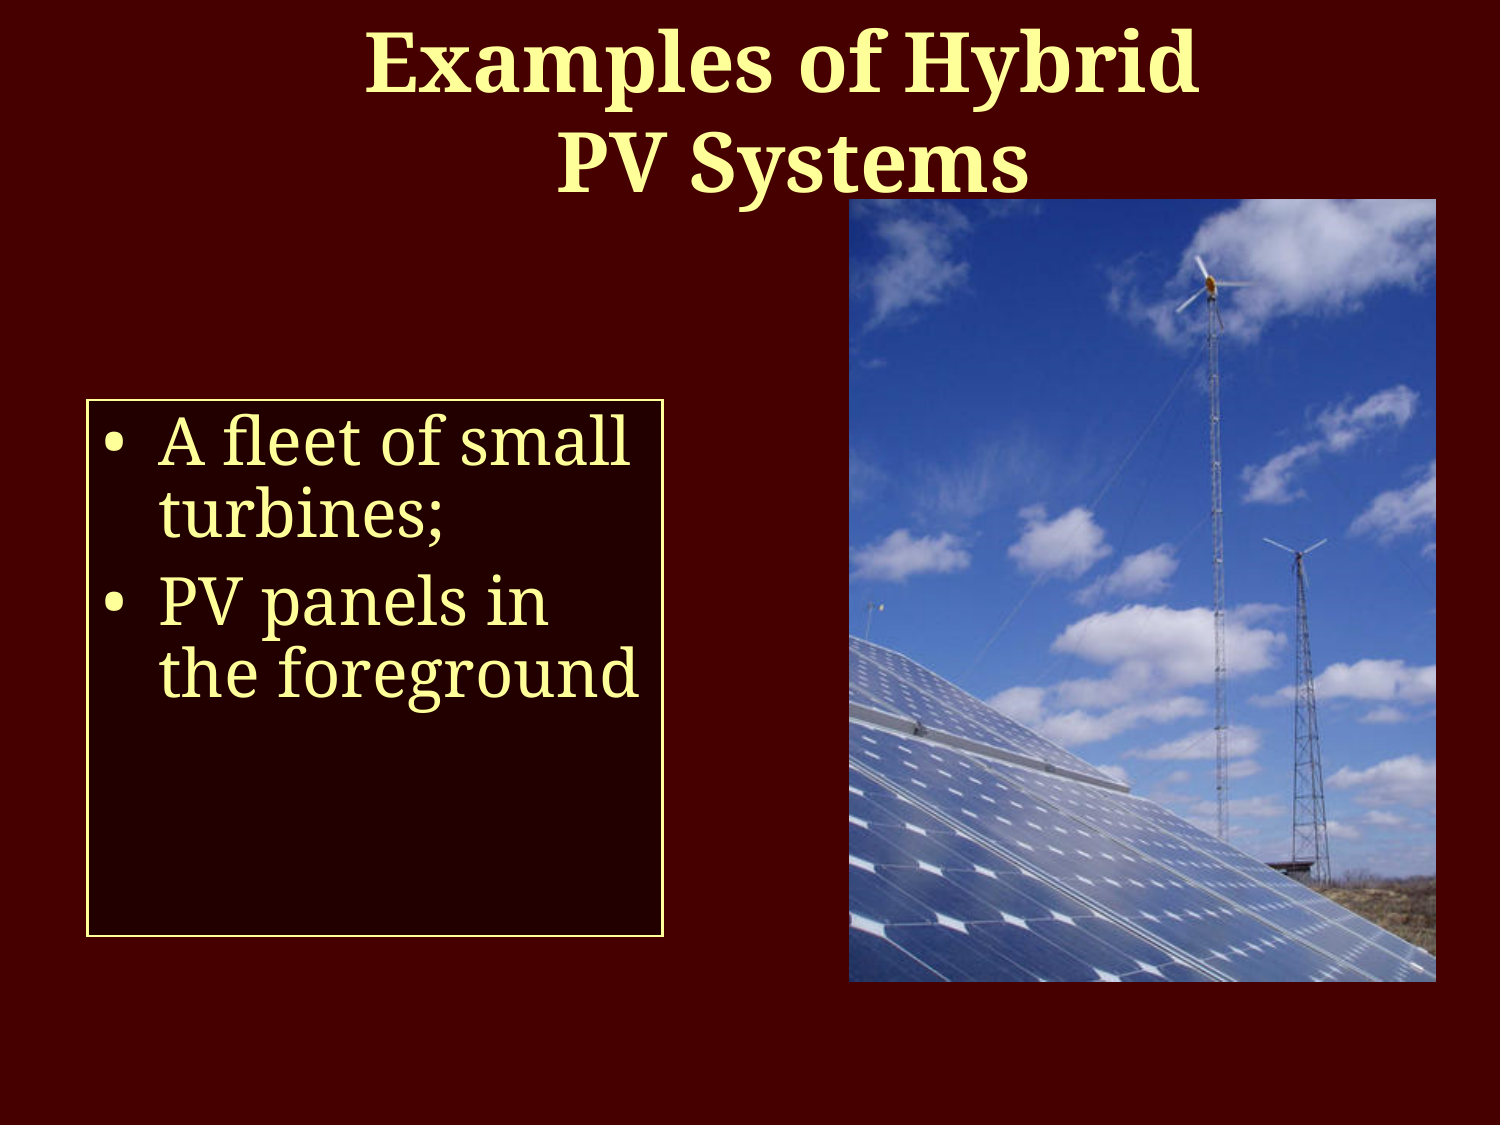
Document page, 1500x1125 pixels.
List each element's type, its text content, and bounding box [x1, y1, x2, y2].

picture [849, 199, 1436, 982]
list A fleet of small turbines; PV panels in the foreground [87, 399, 663, 936]
title Examples of Hybrid PV Systems [225, 1, 1363, 217]
